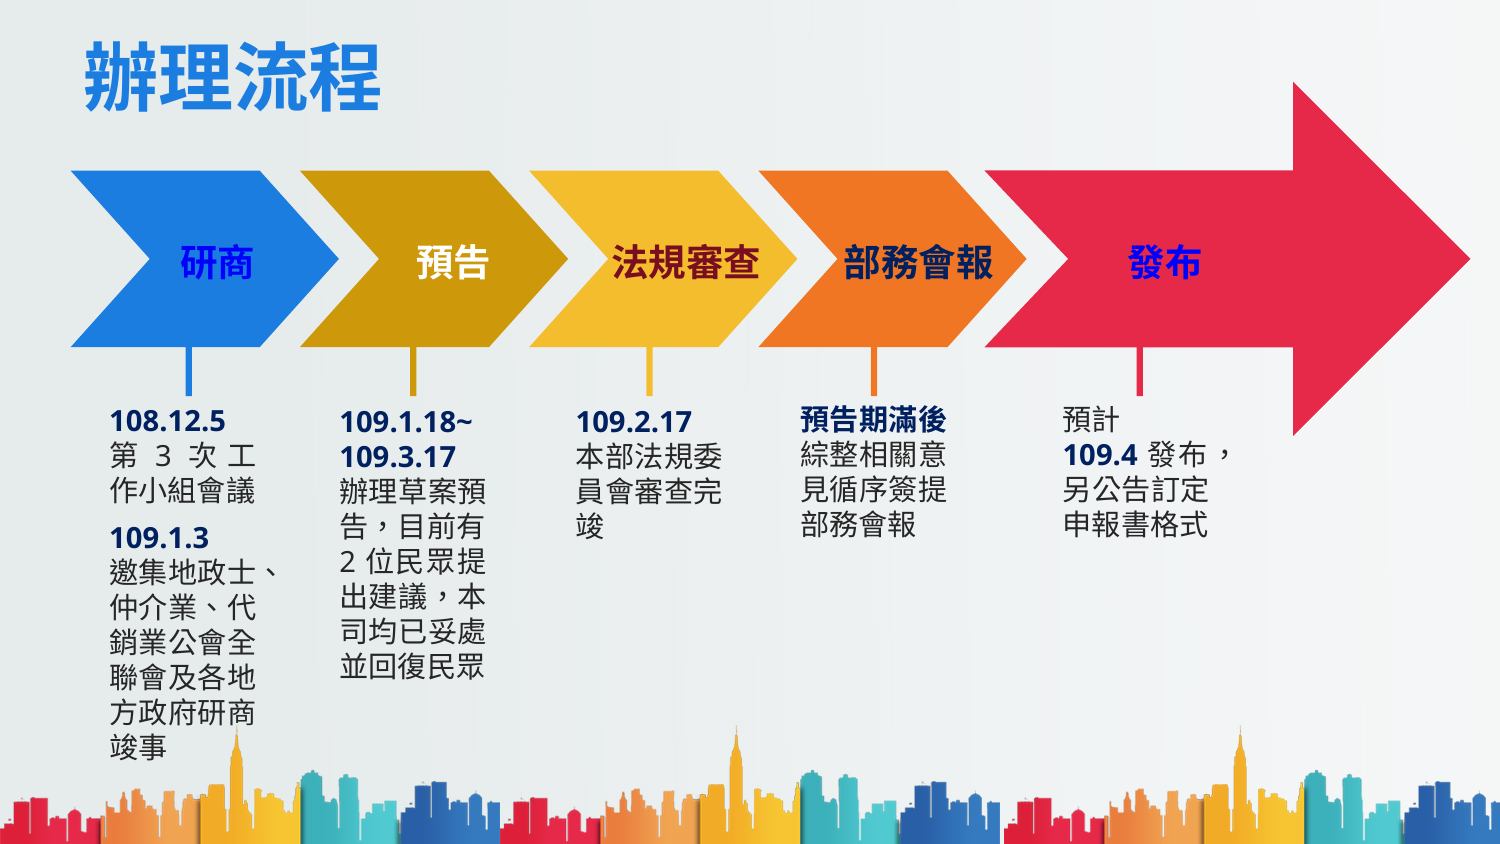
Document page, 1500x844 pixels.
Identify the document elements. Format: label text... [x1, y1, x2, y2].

text_box 預計 109.4發布， 另公告訂定申報書格式 [1047, 393, 1225, 549]
title 辦理流程 [17, 24, 449, 127]
text_box [529, 170, 798, 279]
text_box [758, 277, 1004, 348]
text_box 法規審查 [593, 239, 780, 285]
text_box 部務會報 [821, 239, 1016, 285]
text_box [70, 170, 339, 348]
text_box [299, 170, 569, 348]
text_box [529, 275, 774, 348]
text_box 研商 [153, 239, 282, 285]
text_box 109.2.17 本部法規委員會審查完竣 [560, 396, 739, 551]
text_box 發布 [1066, 239, 1264, 285]
text_box [758, 170, 1009, 241]
text_box 預告 [389, 239, 518, 285]
text_box [984, 81, 1471, 437]
text_box 108.12.5 第3次工作小組會議 109.1.3 邀集地政士、仲介業、代銷業公會全聯會及各地方政府研商竣事 [94, 395, 272, 772]
text_box 109.1.18~ 109.3.17 辦理草案預告，目前有2位民眾提出建議，本司均已妥處並回復民眾 [324, 396, 502, 691]
text_box 預告期滿後綜整相關意見循序簽提部務會報 [785, 393, 963, 549]
text_box [1016, 247, 1027, 271]
picture [0, 0, 1500, 844]
